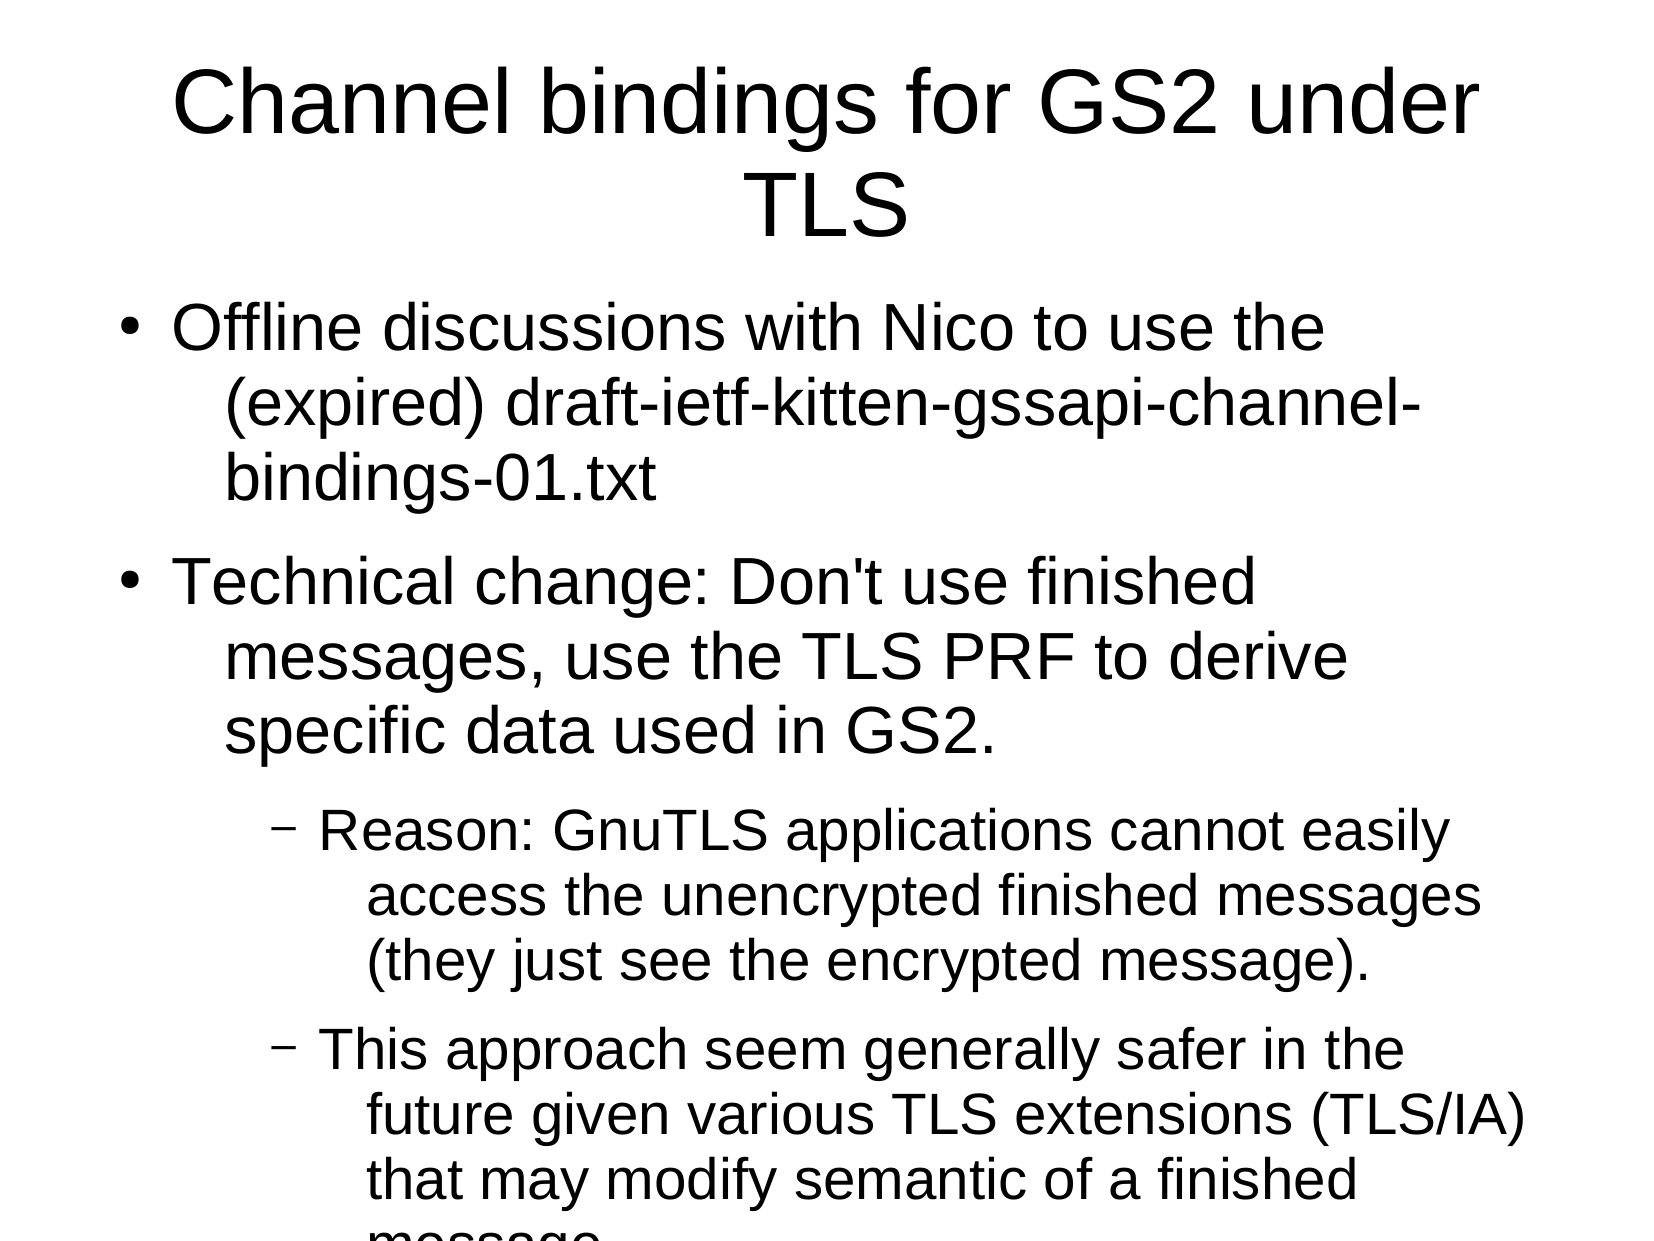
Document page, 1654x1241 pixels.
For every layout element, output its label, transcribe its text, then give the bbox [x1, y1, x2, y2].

list Offline discussions with Nico to use the (expired) draft-ietf-kitten-gssapi-channel-bindings-01.txt Technical change: Don't use finished messages, use the TLS PRF to derive specific data used in GS2. Reason: GnuTLS applications cannot easily access the unencrypted finished messages (they just see the encrypted message). This approach seem generally safer in the future given various TLS extensions (TLS/IA) that may modify semantic of a finished message. [82, 290, 1571, 1142]
title Channel bindings for GS2 under TLS [82, 49, 1571, 257]
